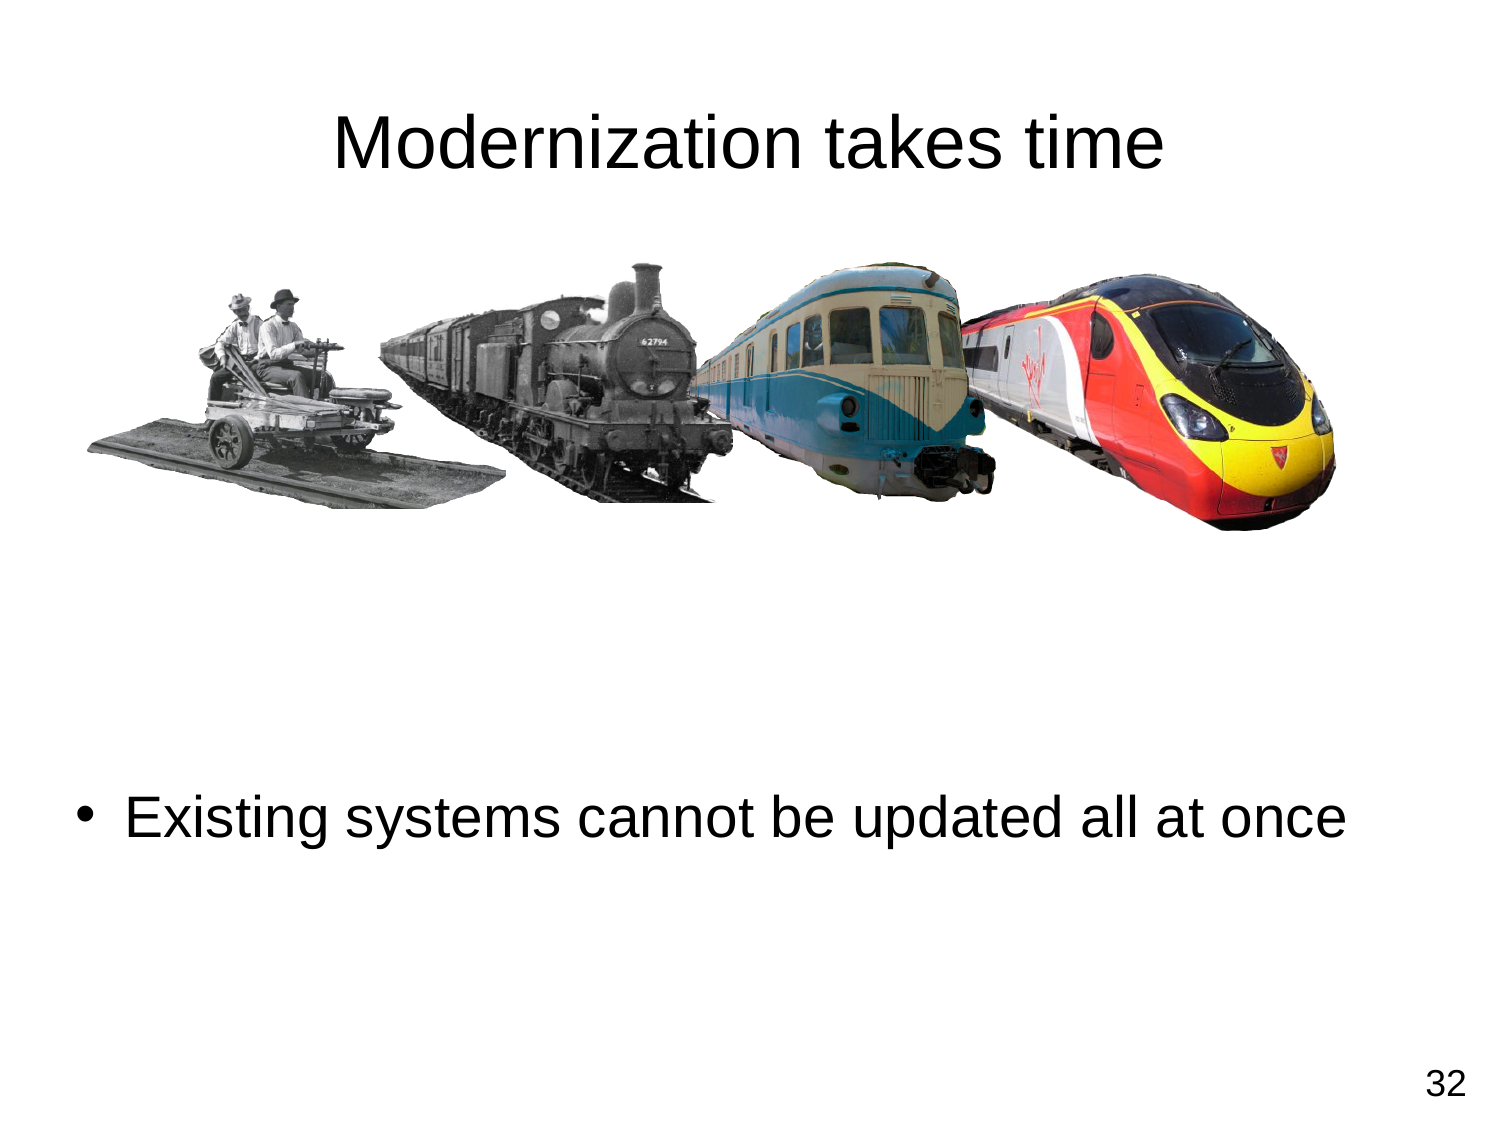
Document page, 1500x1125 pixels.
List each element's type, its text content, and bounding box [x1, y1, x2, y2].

title Modernization takes time [75, 44, 1425, 233]
picture [86, 198, 1382, 561]
list Existing systems cannot be updated all at once [75, 778, 1395, 916]
